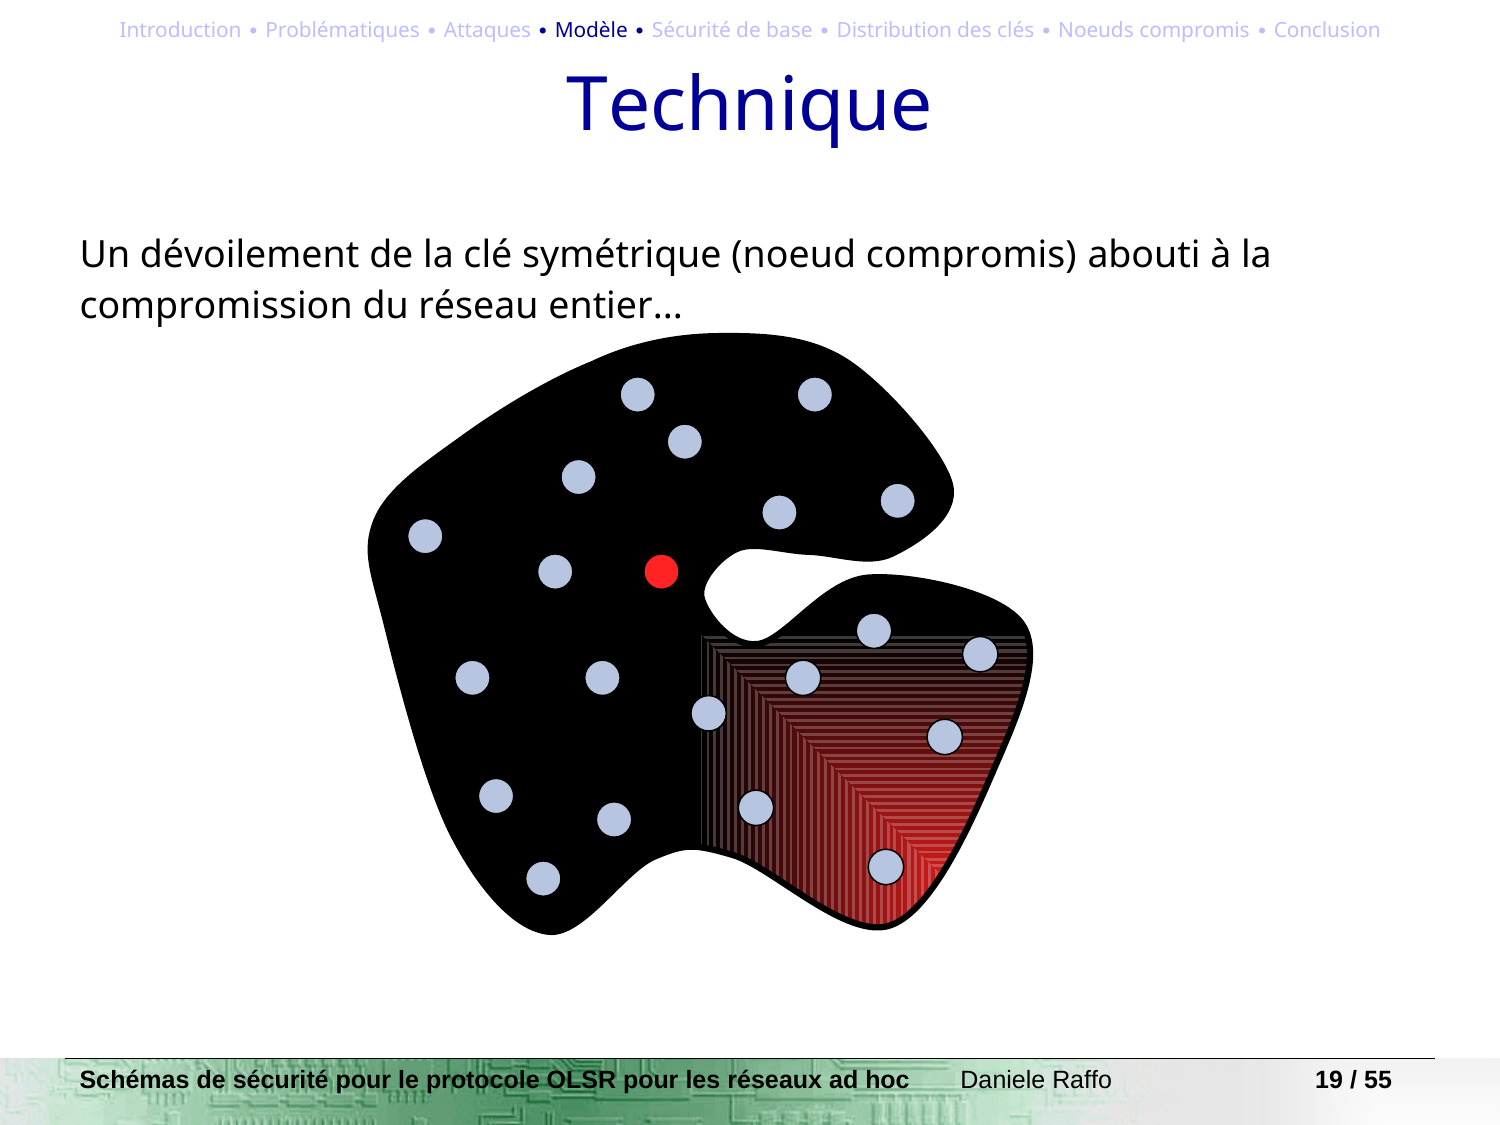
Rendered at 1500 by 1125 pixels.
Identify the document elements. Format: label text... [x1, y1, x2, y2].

text_box Introduction ∙ Problématiques ∙ Attaques ∙ Modèle ∙ Sécurité de base ∙ Distribution des clés ∙ Noeuds compromis ∙ Conclusion [0, 7, 1500, 52]
picture [0, 1058, 1500, 1125]
text_box Schémas de sécurité pour le protocole OLSR pour les réseaux ad hoc Daniele Raffo [64, 1058, 1436, 1103]
text_box Technique [64, 52, 1436, 161]
text_box [370, 338, 1031, 932]
text_box Un dévoilement de la clé symétrique (noeud compromis) abouti à la compromission du réseau entier... [64, 219, 1459, 338]
